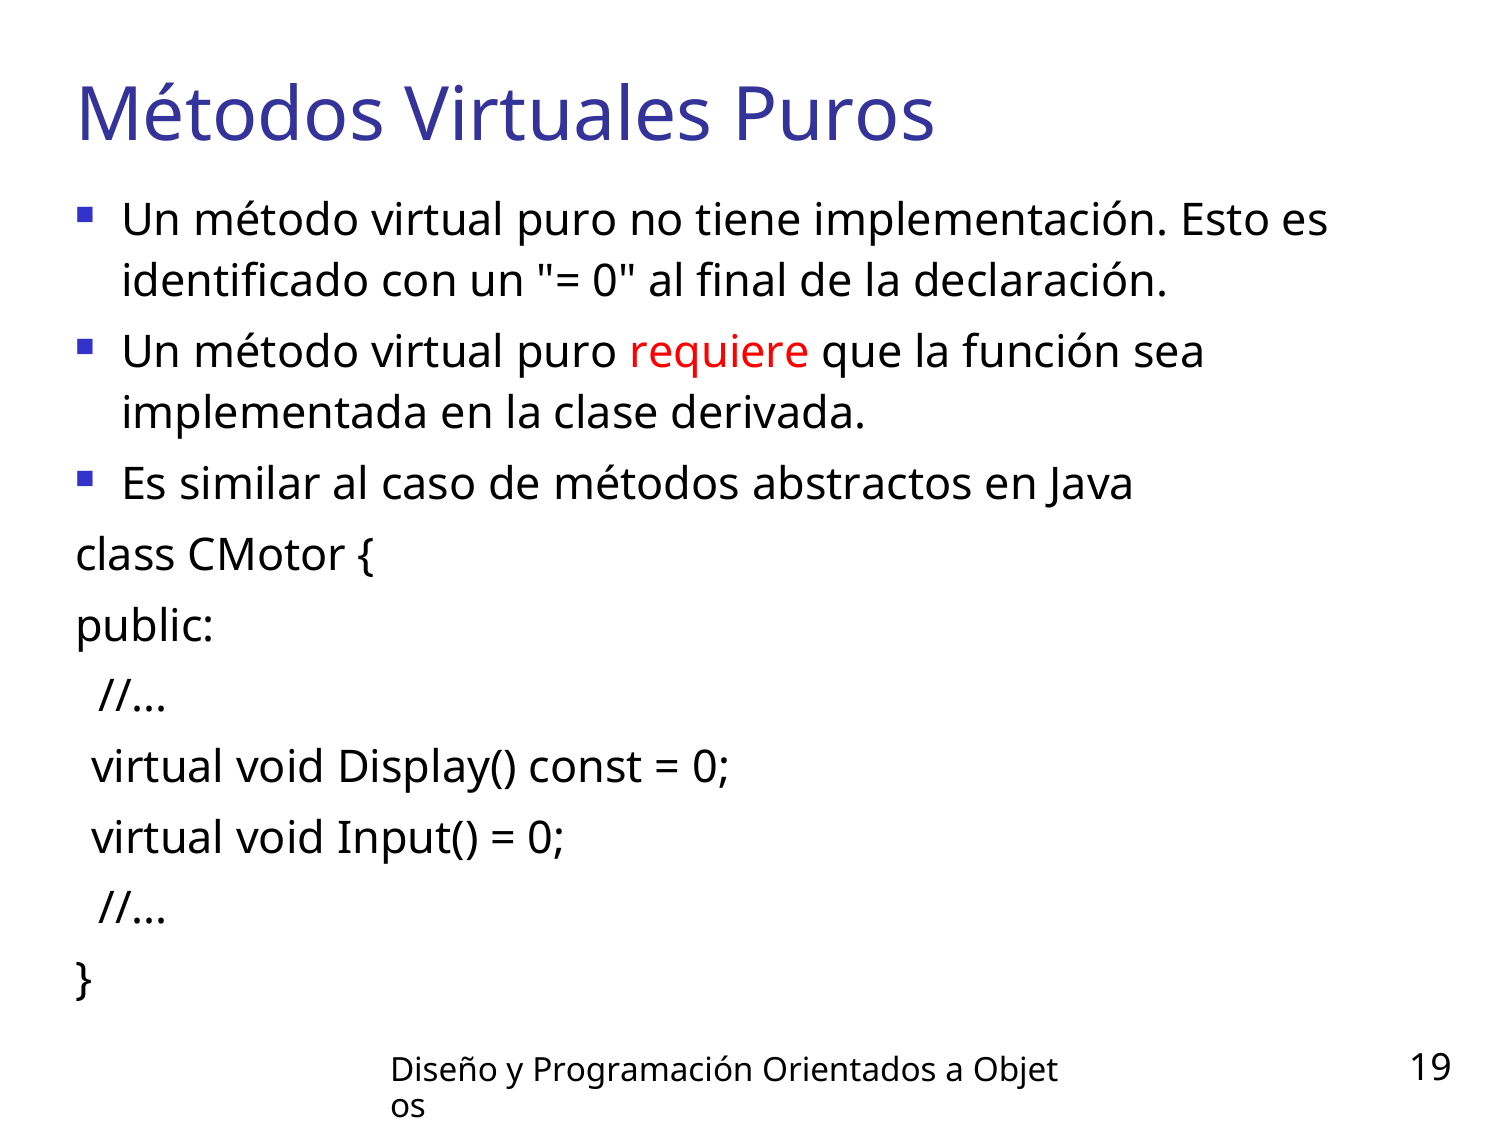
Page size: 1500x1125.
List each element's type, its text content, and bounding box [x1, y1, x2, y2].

title Métodos Virtuales Puros [75, 25, 1466, 188]
list Un método virtual puro no tiene implementación. Esto es identificado con un "= 0" al final de la declaración. Un método virtual puro requiere que la función sea implementada en la clase derivada. Es similar al caso de métodos abstractos en Java class CMotor { public: //... virtual void Display() const = 0; virtual void Input() = 0; //... } [75, 187, 1462, 1013]
